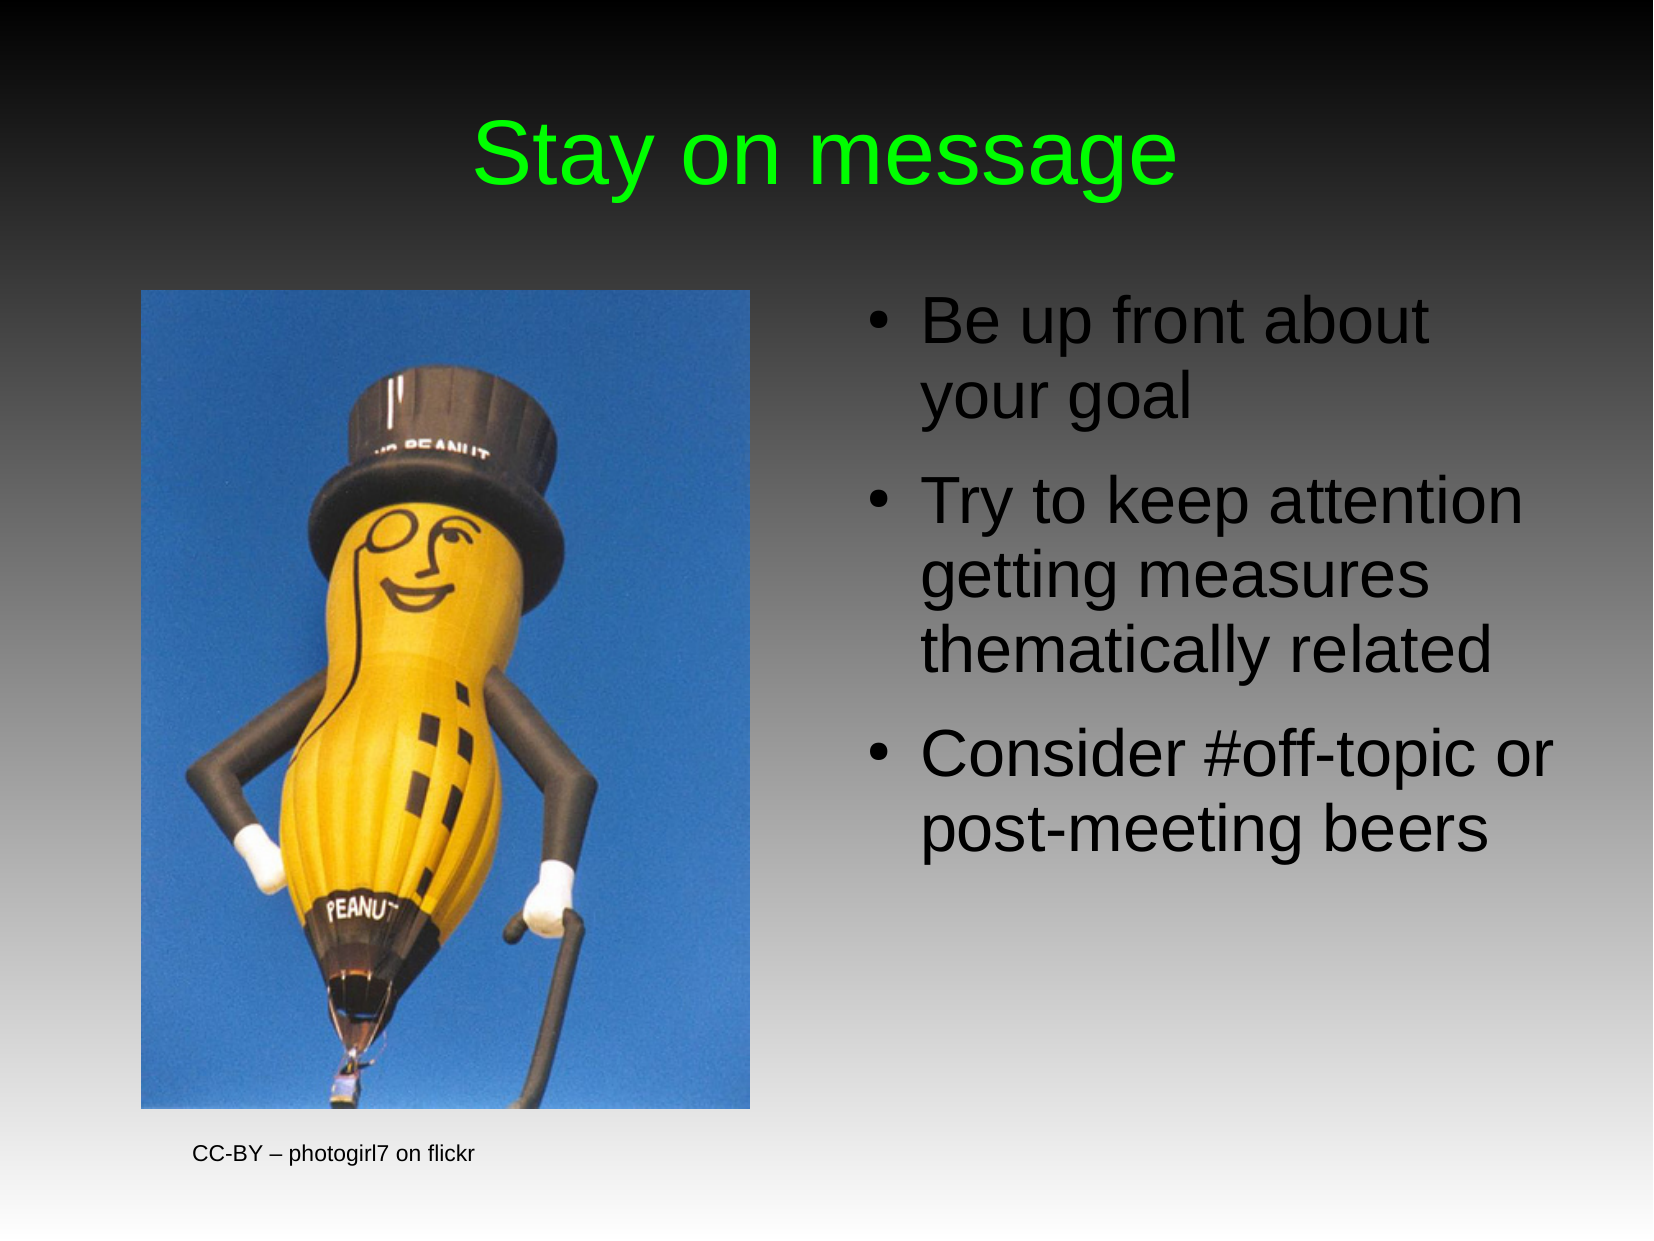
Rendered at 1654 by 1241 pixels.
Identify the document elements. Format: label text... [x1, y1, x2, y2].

list Be up front about your goal Try to keep attention getting measures thematically related Consider #off-topic or post-meeting beers [849, 283, 1576, 1088]
picture [141, 290, 750, 1109]
title Stay on message [82, 49, 1571, 257]
title CC-BY – photogirl7 on flickr [150, 1125, 518, 1183]
